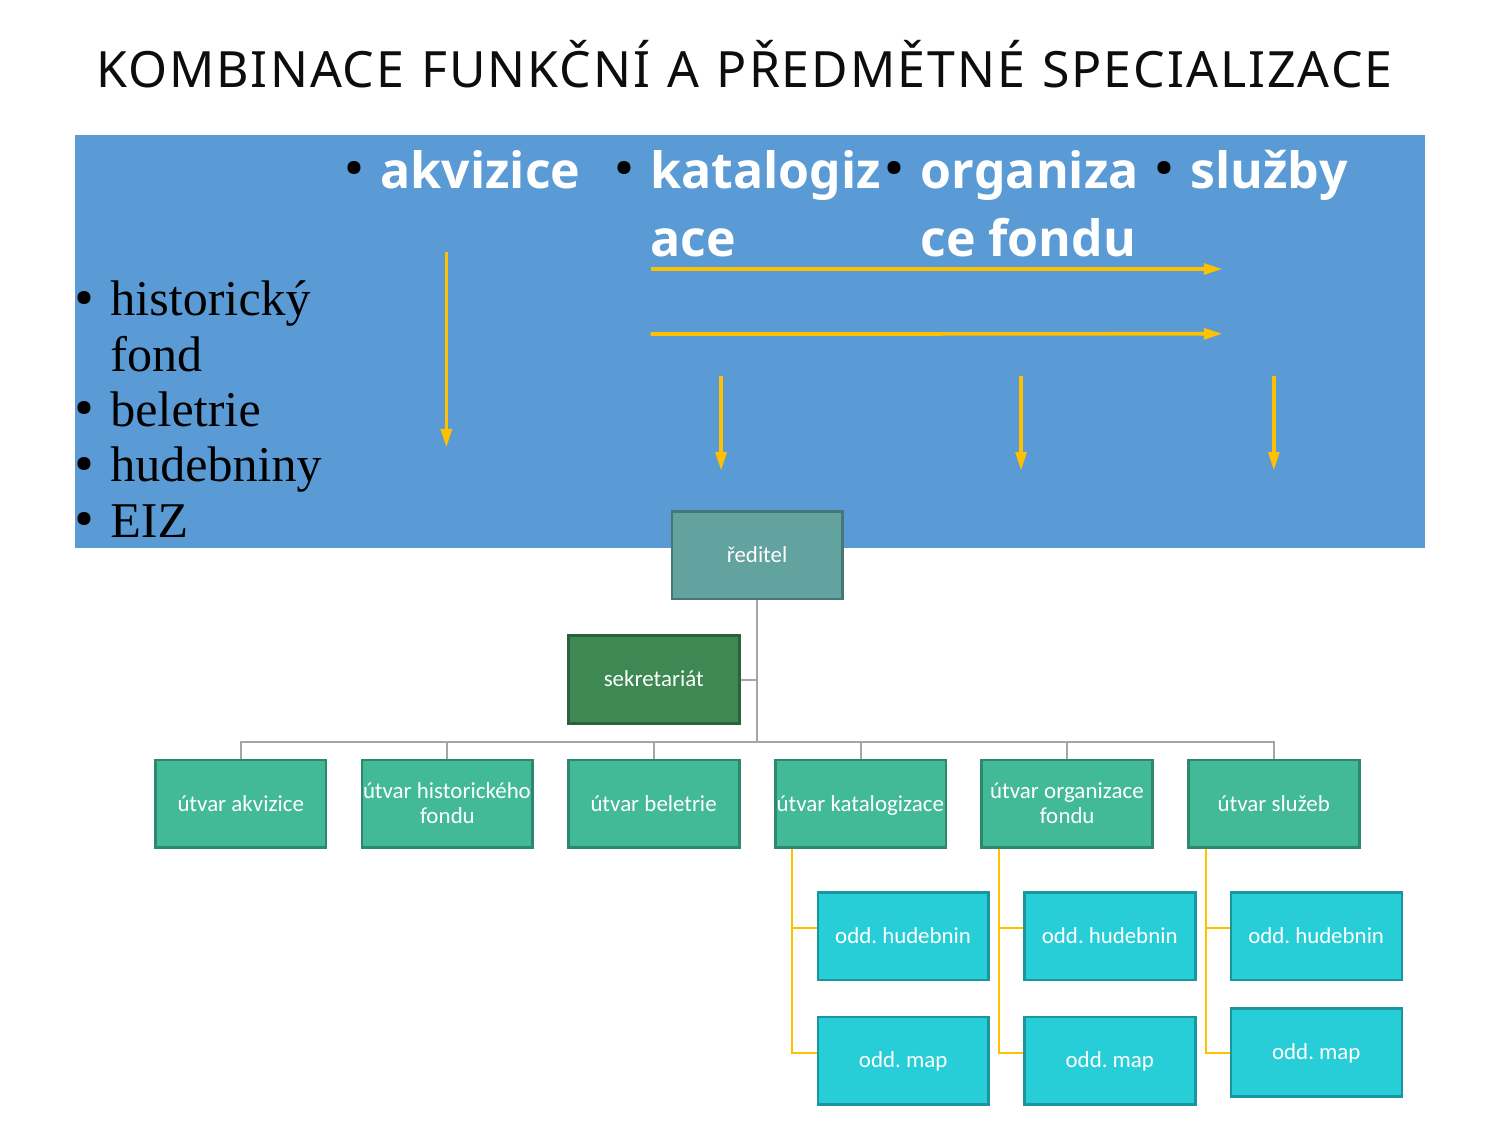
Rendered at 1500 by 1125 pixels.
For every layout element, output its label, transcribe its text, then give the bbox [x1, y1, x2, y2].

text_box odd. hudebnin [1024, 892, 1196, 981]
text_box útvar historického fondu [361, 760, 533, 848]
text_box útvar organizace fondu [981, 760, 1153, 848]
table_header služby [1155, 135, 1425, 271]
table_cell EIZ [75, 493, 345, 548]
text_box odd. hudebnin [1231, 892, 1402, 981]
table_cell [723, 382, 885, 437]
table_cell [448, 271, 615, 382]
table_cell [615, 493, 885, 548]
text_box odd. map [817, 1016, 989, 1105]
table_cell [885, 271, 1155, 332]
table_cell [885, 336, 1155, 382]
text_box útvar služeb [1188, 760, 1360, 848]
text_box odd. hudebnin [817, 892, 989, 981]
table_header [75, 135, 345, 271]
table_header organizace fondu [885, 135, 1155, 267]
table_cell [345, 271, 445, 382]
table_cell [615, 382, 719, 437]
table_cell [1155, 271, 1425, 382]
table_cell [1023, 382, 1155, 437]
table_cell [345, 437, 615, 493]
table_cell [448, 382, 615, 437]
table_cell [1155, 437, 1425, 493]
table_cell hudebniny [75, 437, 345, 493]
text_box útvar akvizice [155, 760, 327, 848]
table_header katalogizace [615, 135, 885, 271]
table_cell [345, 493, 615, 548]
text_box odd. map [1231, 1008, 1402, 1097]
text_box sekretariát [568, 635, 740, 724]
table_cell [345, 382, 445, 437]
text_box útvar beletrie [568, 760, 740, 848]
text_box ředitel [671, 511, 843, 599]
table_cell historický fond [75, 271, 345, 382]
text_box útvar katalogizace [775, 760, 947, 848]
table_cell [1155, 493, 1425, 548]
table_cell [1155, 382, 1272, 437]
table_cell [885, 382, 1019, 437]
title Kombinace funkční a předmětné specializace [80, 13, 1434, 134]
table_header akvizice [345, 135, 615, 271]
table_cell beletrie [75, 382, 345, 437]
text_box odd. map [1024, 1016, 1196, 1105]
table_cell [615, 271, 885, 382]
table_cell [885, 493, 1155, 548]
table_cell [1276, 382, 1425, 437]
table_cell [615, 437, 885, 493]
table_cell [885, 437, 1155, 493]
